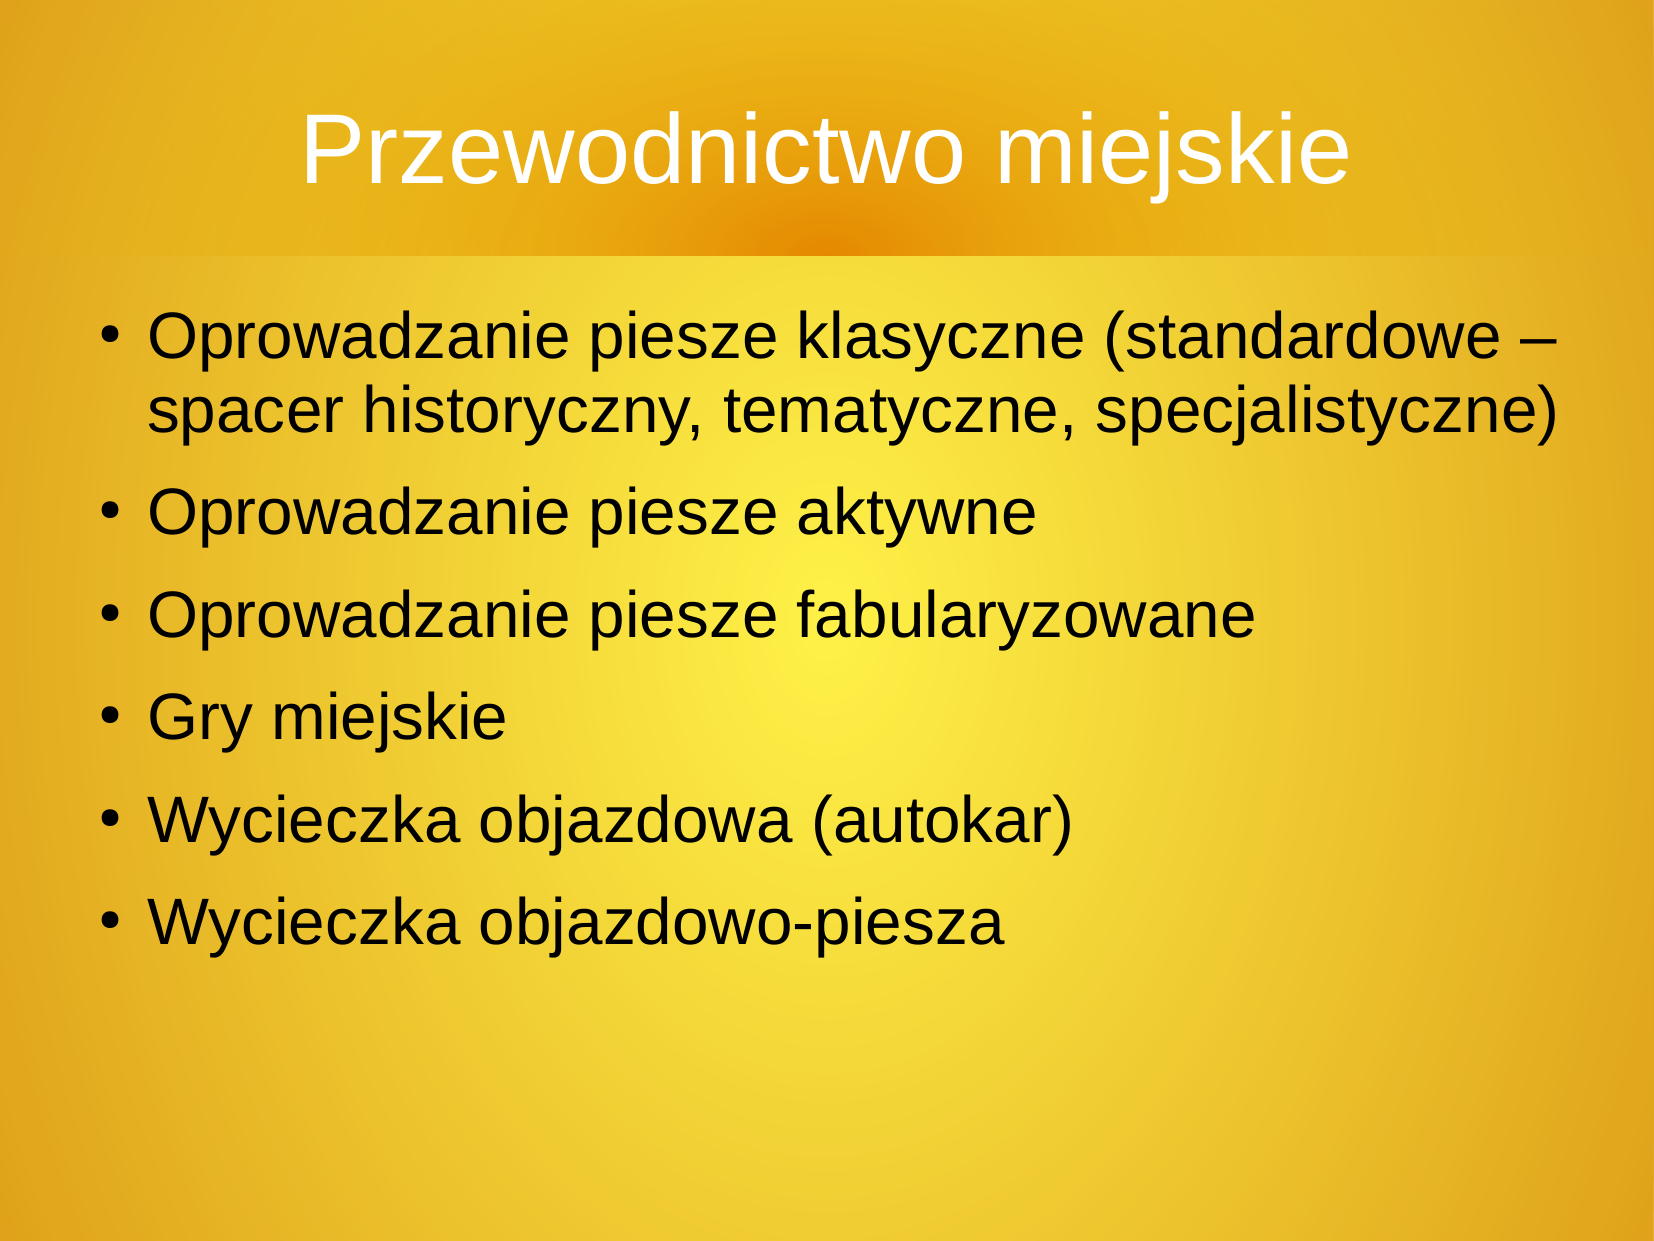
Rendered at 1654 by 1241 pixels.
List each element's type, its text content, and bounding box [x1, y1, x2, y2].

list Oprowadzanie piesze klasyczne (standardowe – spacer historyczny, tematyczne, specjalistyczne) Oprowadzanie piesze aktywne Oprowadzanie piesze fabularyzowane Gry miejskie Wycieczka objazdowa (autokar) Wycieczka objazdowo-piesza [82, 299, 1571, 1019]
title Przewodnictwo miejskie [82, 47, 1571, 252]
